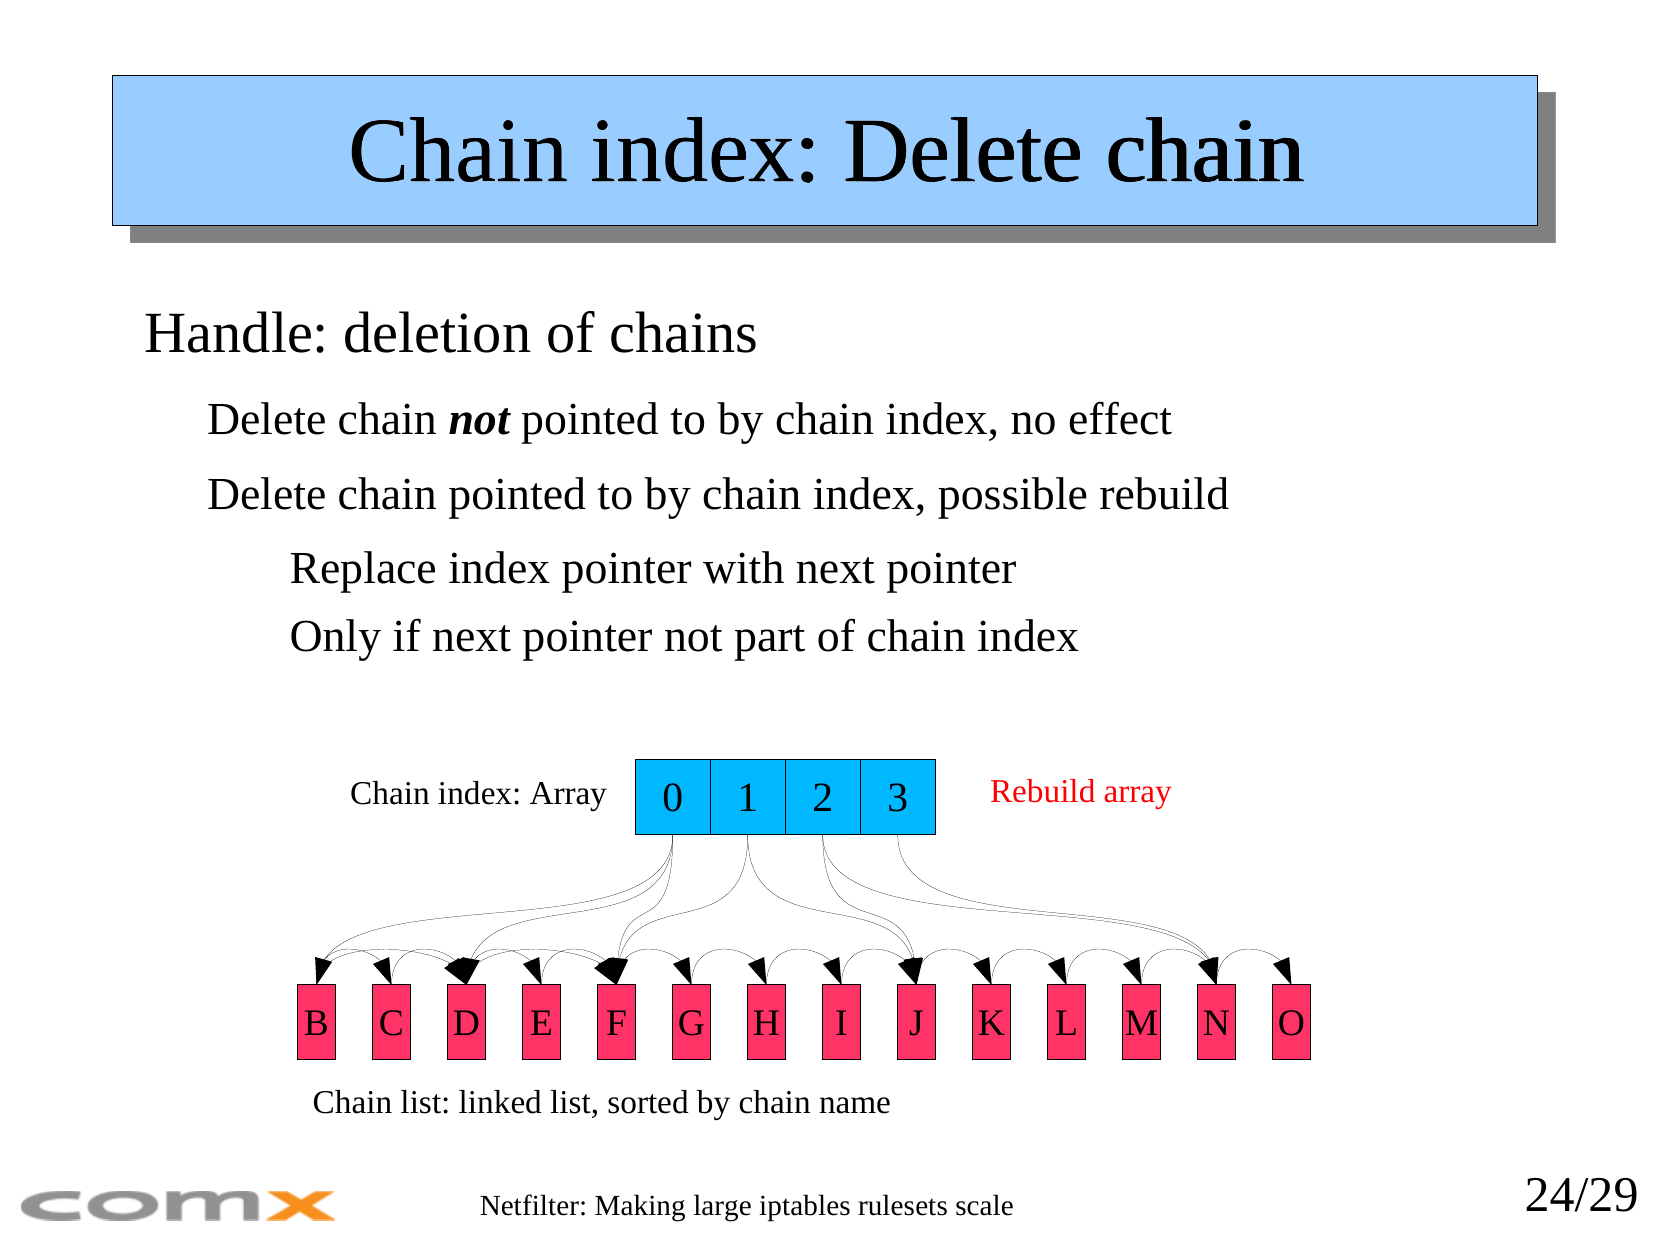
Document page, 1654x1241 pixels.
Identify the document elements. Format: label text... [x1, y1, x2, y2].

text_box 3 [860, 759, 936, 835]
title Chain index: Delete chain [116, 90, 1538, 211]
text_box 1 [710, 759, 785, 835]
text_box Chain list: linked list, sorted by chain name [297, 1068, 1123, 1176]
text_box G [672, 984, 711, 1060]
text_box C [372, 984, 411, 1060]
text_box F [597, 984, 636, 1060]
text_box Chain index: Array [335, 759, 636, 906]
text_box 0 [636, 759, 710, 835]
text_box N [1197, 984, 1236, 1060]
text_box J [897, 984, 936, 1060]
text_box H [747, 984, 786, 1060]
text_box Rebuild array [975, 757, 1388, 827]
text_box E [522, 984, 561, 1060]
text_box K [972, 984, 1011, 1060]
text_box O [1272, 984, 1311, 1060]
text_box D [447, 984, 486, 1060]
text_box B [297, 984, 336, 1060]
text_box 2 [785, 759, 860, 835]
list Handle: deletion of chains Delete chain not pointed to by chain index, no effect Delete chain pointed to by chain index, possible rebuild Replace index pointer with next pointer Only if next pointer not part of chain index [112, 300, 1576, 1096]
picture [21, 1191, 335, 1221]
text_box M [1122, 984, 1161, 1060]
text_box Chain index: Array [568, 887, 636, 906]
text_box L [1047, 984, 1086, 1060]
text_box I [822, 984, 861, 1060]
